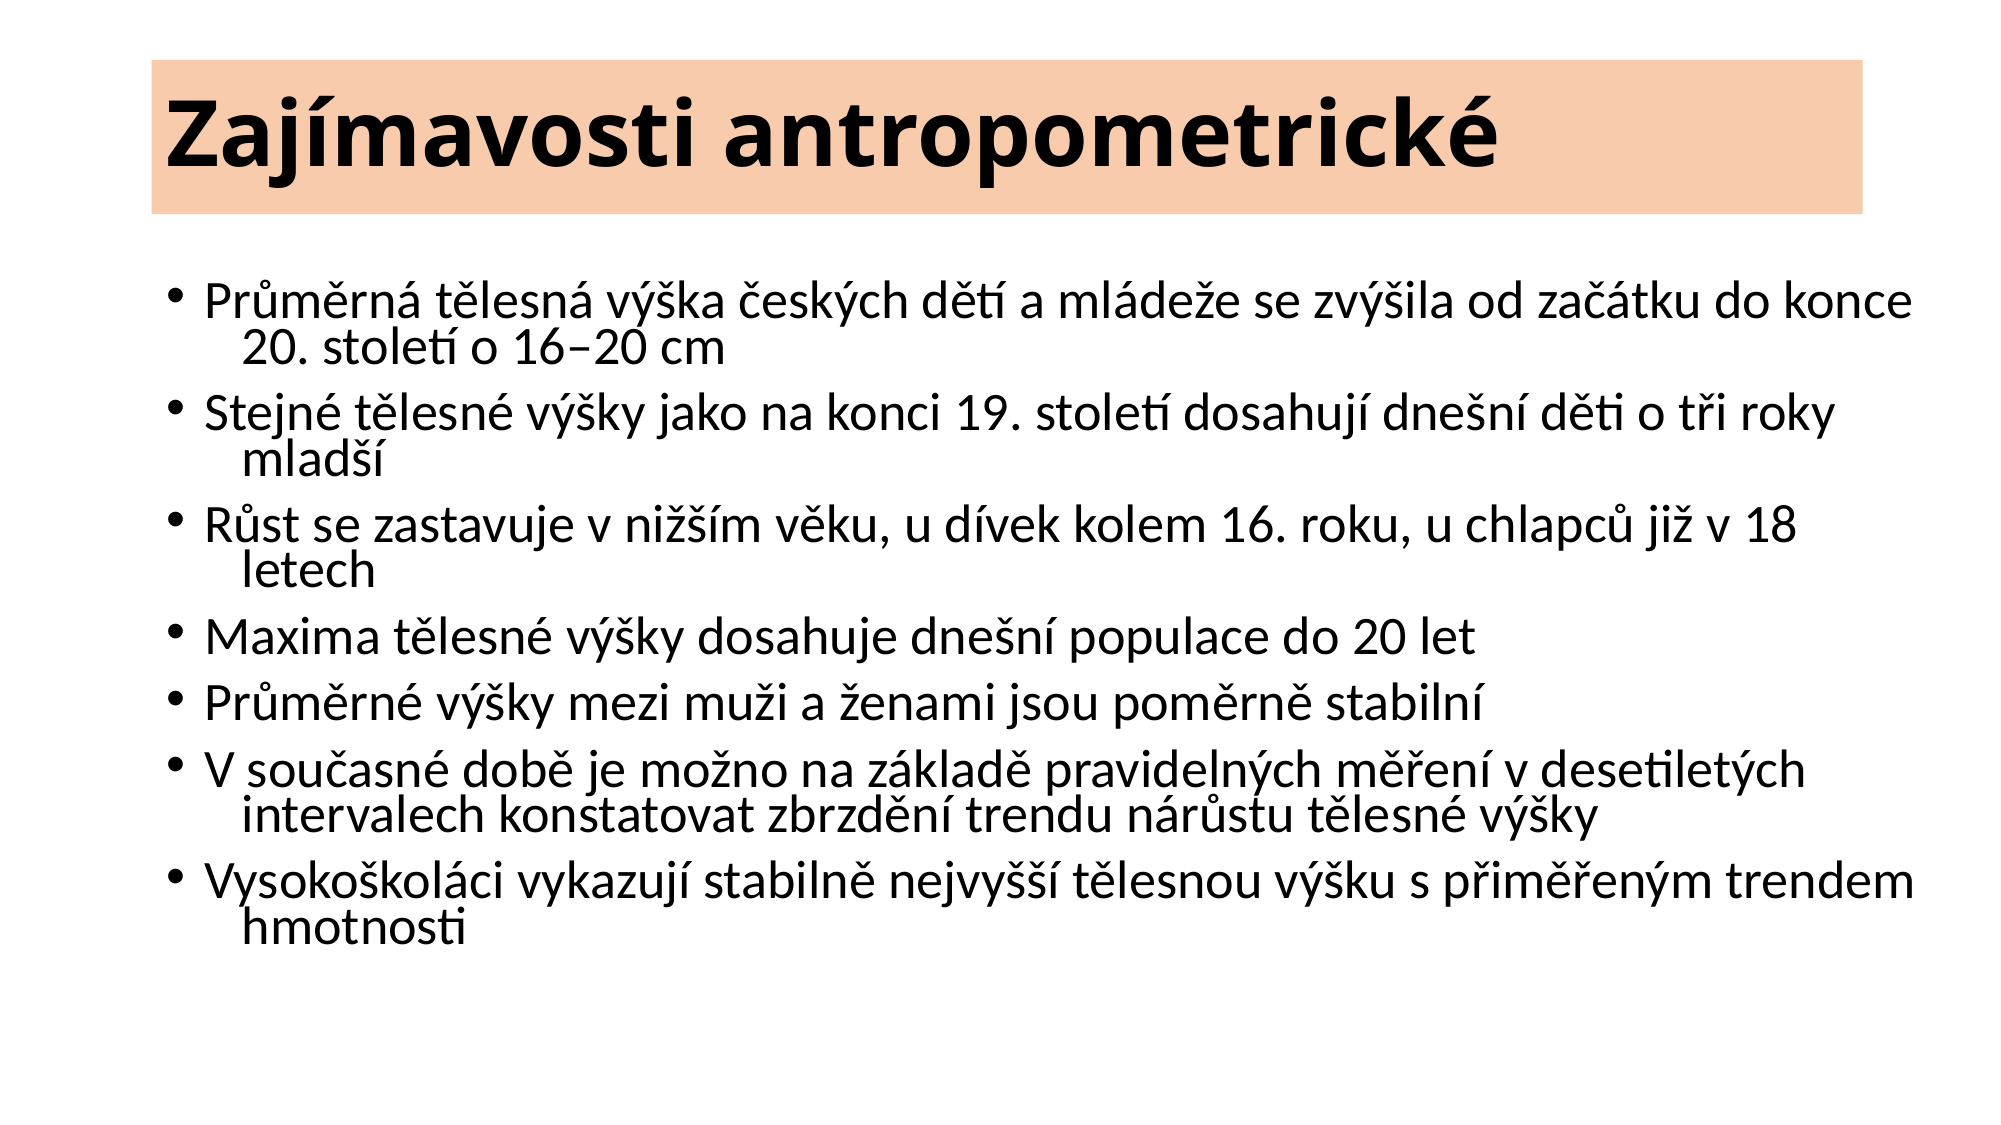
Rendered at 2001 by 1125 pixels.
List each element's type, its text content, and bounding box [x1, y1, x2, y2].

title Zajímavosti antropometrické [151, 59, 1863, 215]
list Průměrná tělesná výška českých dětí a mládeže se zvýšila od začátku do konce 20. století o 16–20 cm Stejné tělesné výšky jako na konci 19. století dosahují dnešní děti o tři roky mladší Růst se zastavuje v nižším věku, u dívek kolem 16. roku, u chlapců již v 18 letech Maxima tělesné výšky dosahuje dnešní populace do 20 let Průměrné výšky mezi muži a ženami jsou poměrně stabilní V současné době je možno na základě pravidelných měření v desetiletých intervalech konstatovat zbrzdění trendu nárůstu tělesné výšky Vysokoškoláci vykazují stabilně nejvyšší tělesnou výšku s přiměřeným trendem hmotnosti [151, 274, 1939, 1104]
